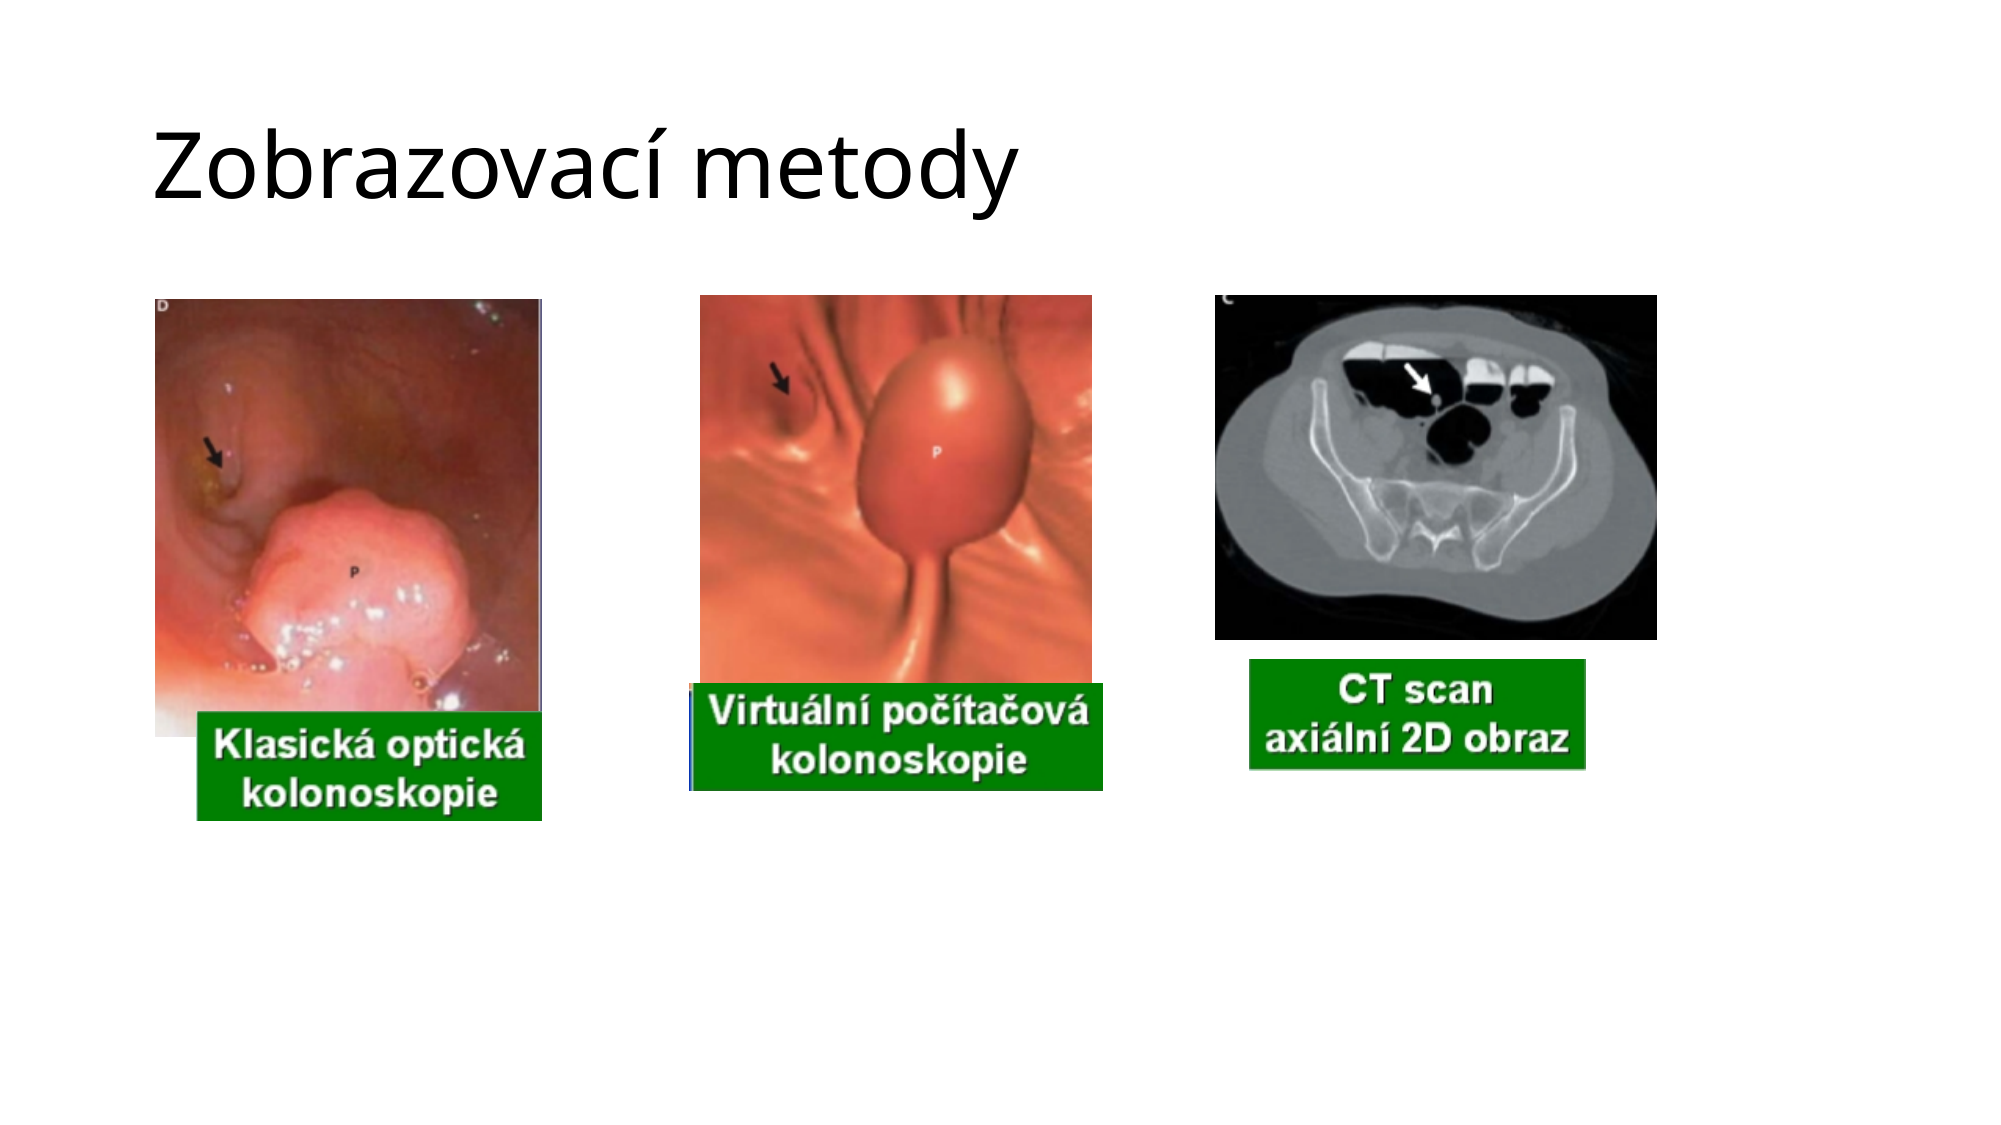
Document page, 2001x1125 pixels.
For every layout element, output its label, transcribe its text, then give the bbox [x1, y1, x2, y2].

picture [1215, 295, 1657, 640]
picture [1249, 659, 1586, 771]
picture [689, 295, 1103, 791]
picture [155, 299, 542, 821]
title Zobrazovací metody [137, 59, 1863, 278]
